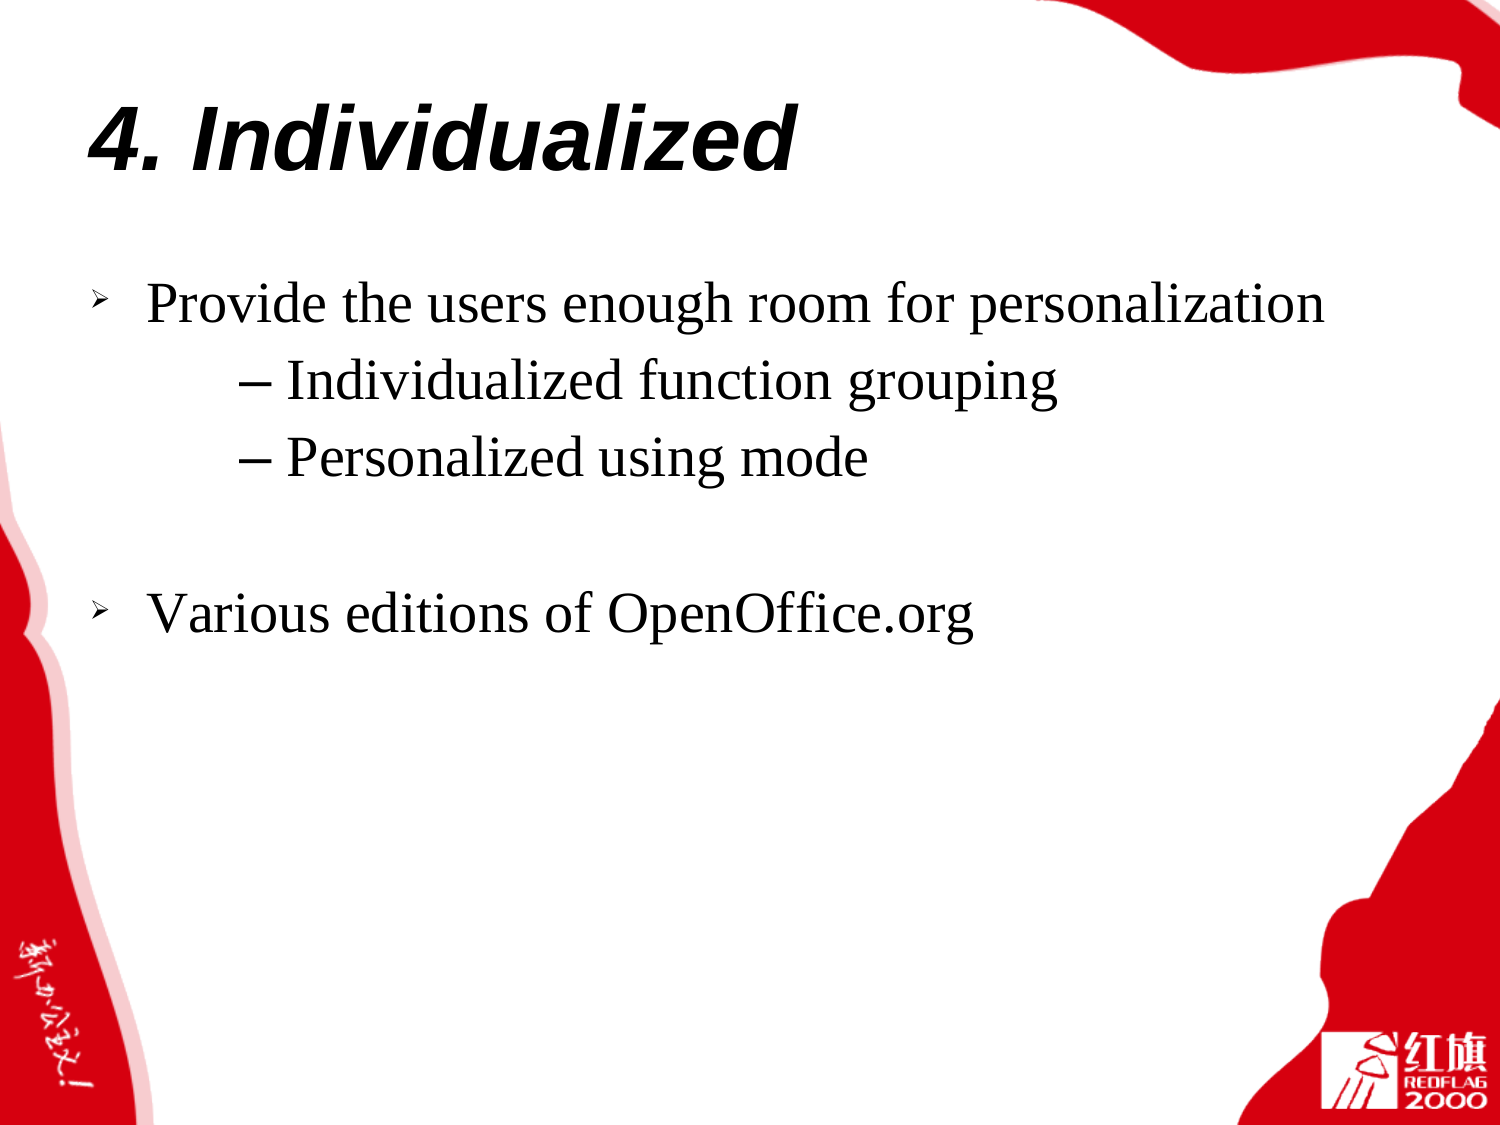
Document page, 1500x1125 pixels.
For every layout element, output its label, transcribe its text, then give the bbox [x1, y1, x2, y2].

picture [0, 0, 1500, 1125]
title 4. Individualized [75, 45, 1426, 233]
list Provide the users enough room for personalization Individualized function grouping Personalized using mode Various editions of OpenOffice.org [75, 262, 1426, 1006]
